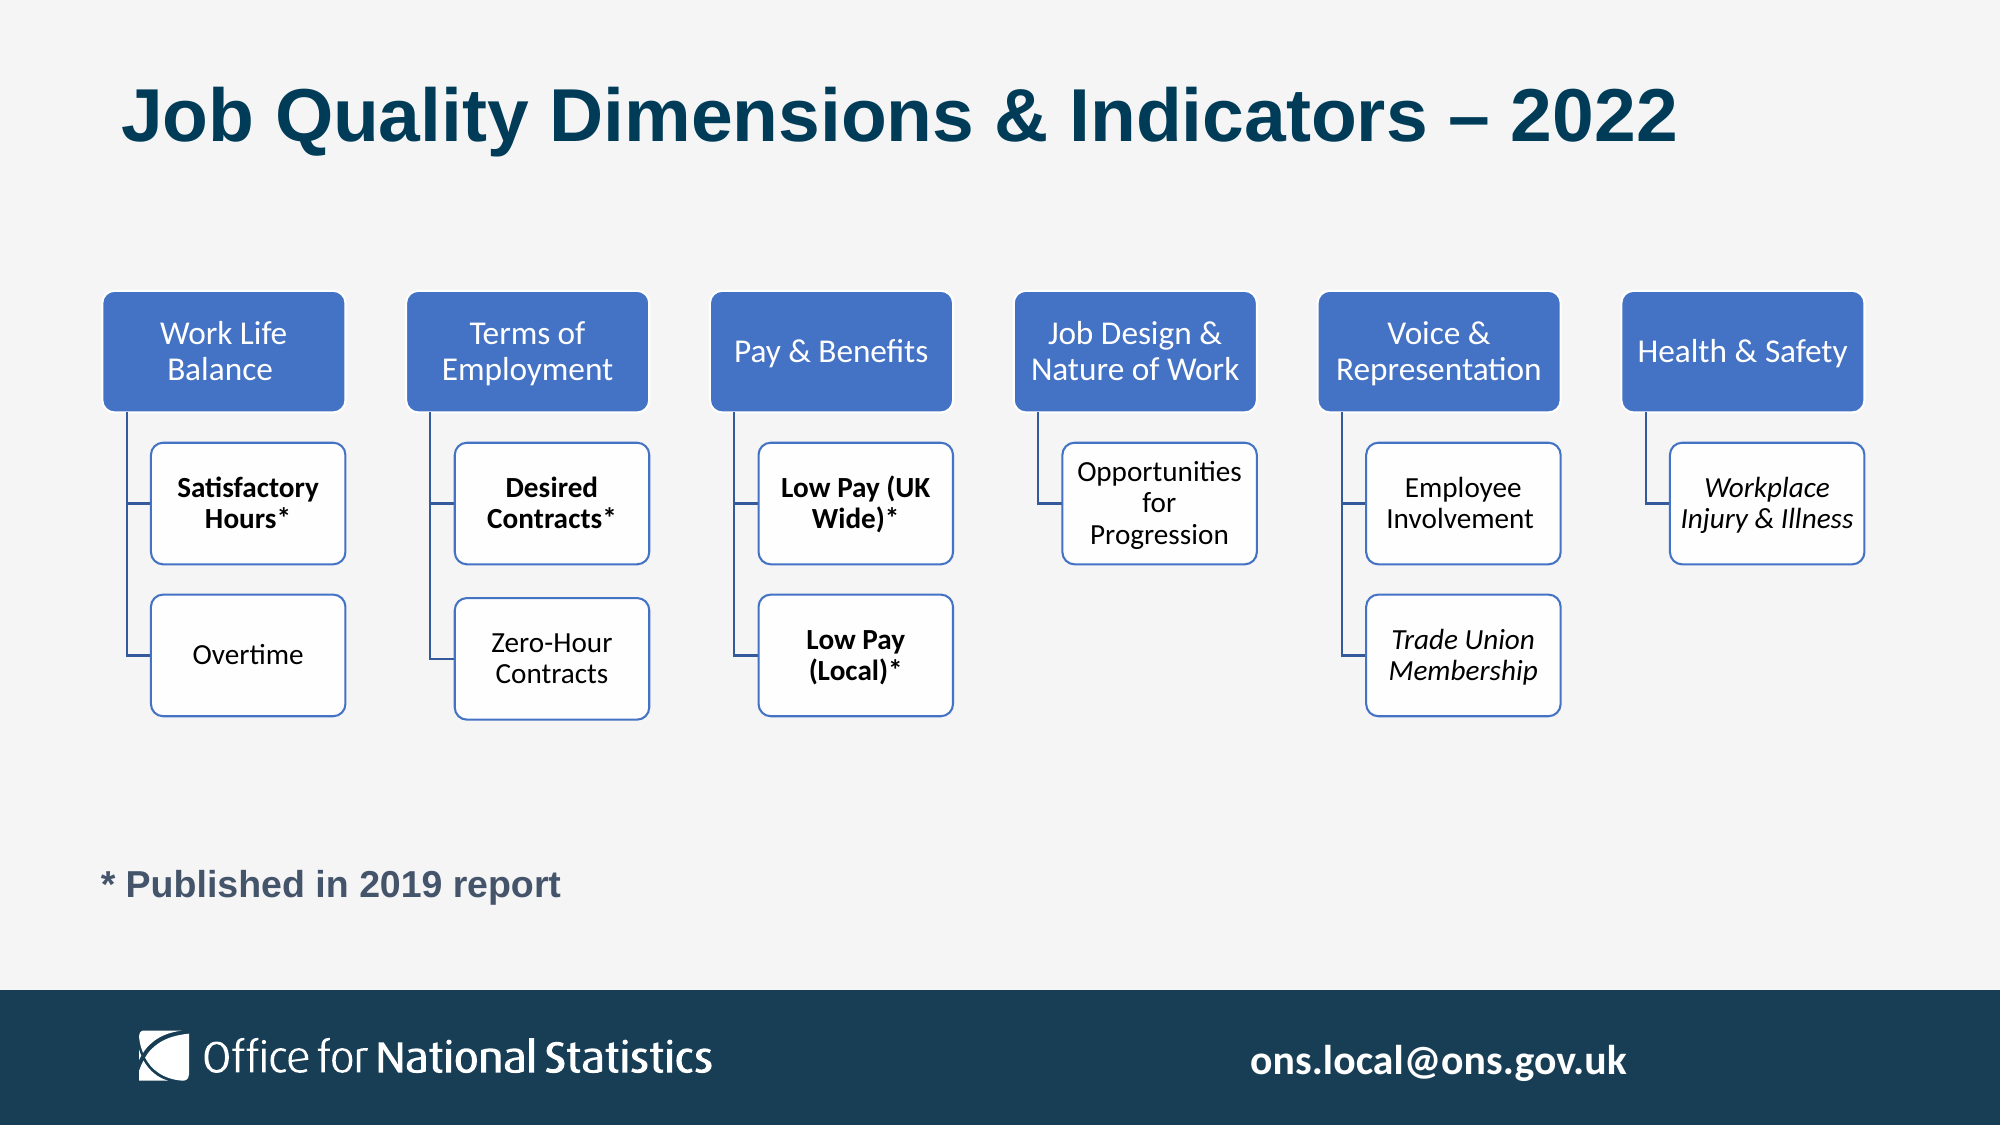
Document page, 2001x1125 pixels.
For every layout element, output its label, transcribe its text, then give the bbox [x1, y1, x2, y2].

text_box Pay & Benefits [709, 290, 954, 413]
text_box Low Pay (UK Wide)* [758, 442, 954, 565]
text_box * Published in 2019 report [100, 851, 601, 913]
text_box Desired Contracts* [454, 442, 650, 565]
text_box Employee Involvement [1366, 442, 1561, 565]
text_box Terms of Employment [406, 290, 650, 413]
text_box Workplace Injury & Illness [1669, 442, 1865, 565]
text_box Satisfactory Hours* [150, 442, 346, 565]
text_box ons.local@ons.gov.uk [1235, 1025, 1866, 1086]
text_box Zero-Hour Contracts [454, 598, 650, 720]
text_box Work Life Balance [102, 290, 346, 413]
text_box Job Design & Nature of Work [1013, 290, 1257, 413]
text_box Trade Union Membership [1366, 594, 1561, 717]
title Job Quality Dimensions & Indicators – 2022 [106, 68, 1894, 243]
text_box Low Pay (Local)* [758, 594, 954, 717]
text_box Opportunities for Progression [1062, 442, 1257, 565]
text_box Health & Safety [1621, 290, 1865, 413]
text_box Voice & Representation [1317, 290, 1561, 413]
text_box Overtime [150, 594, 346, 717]
